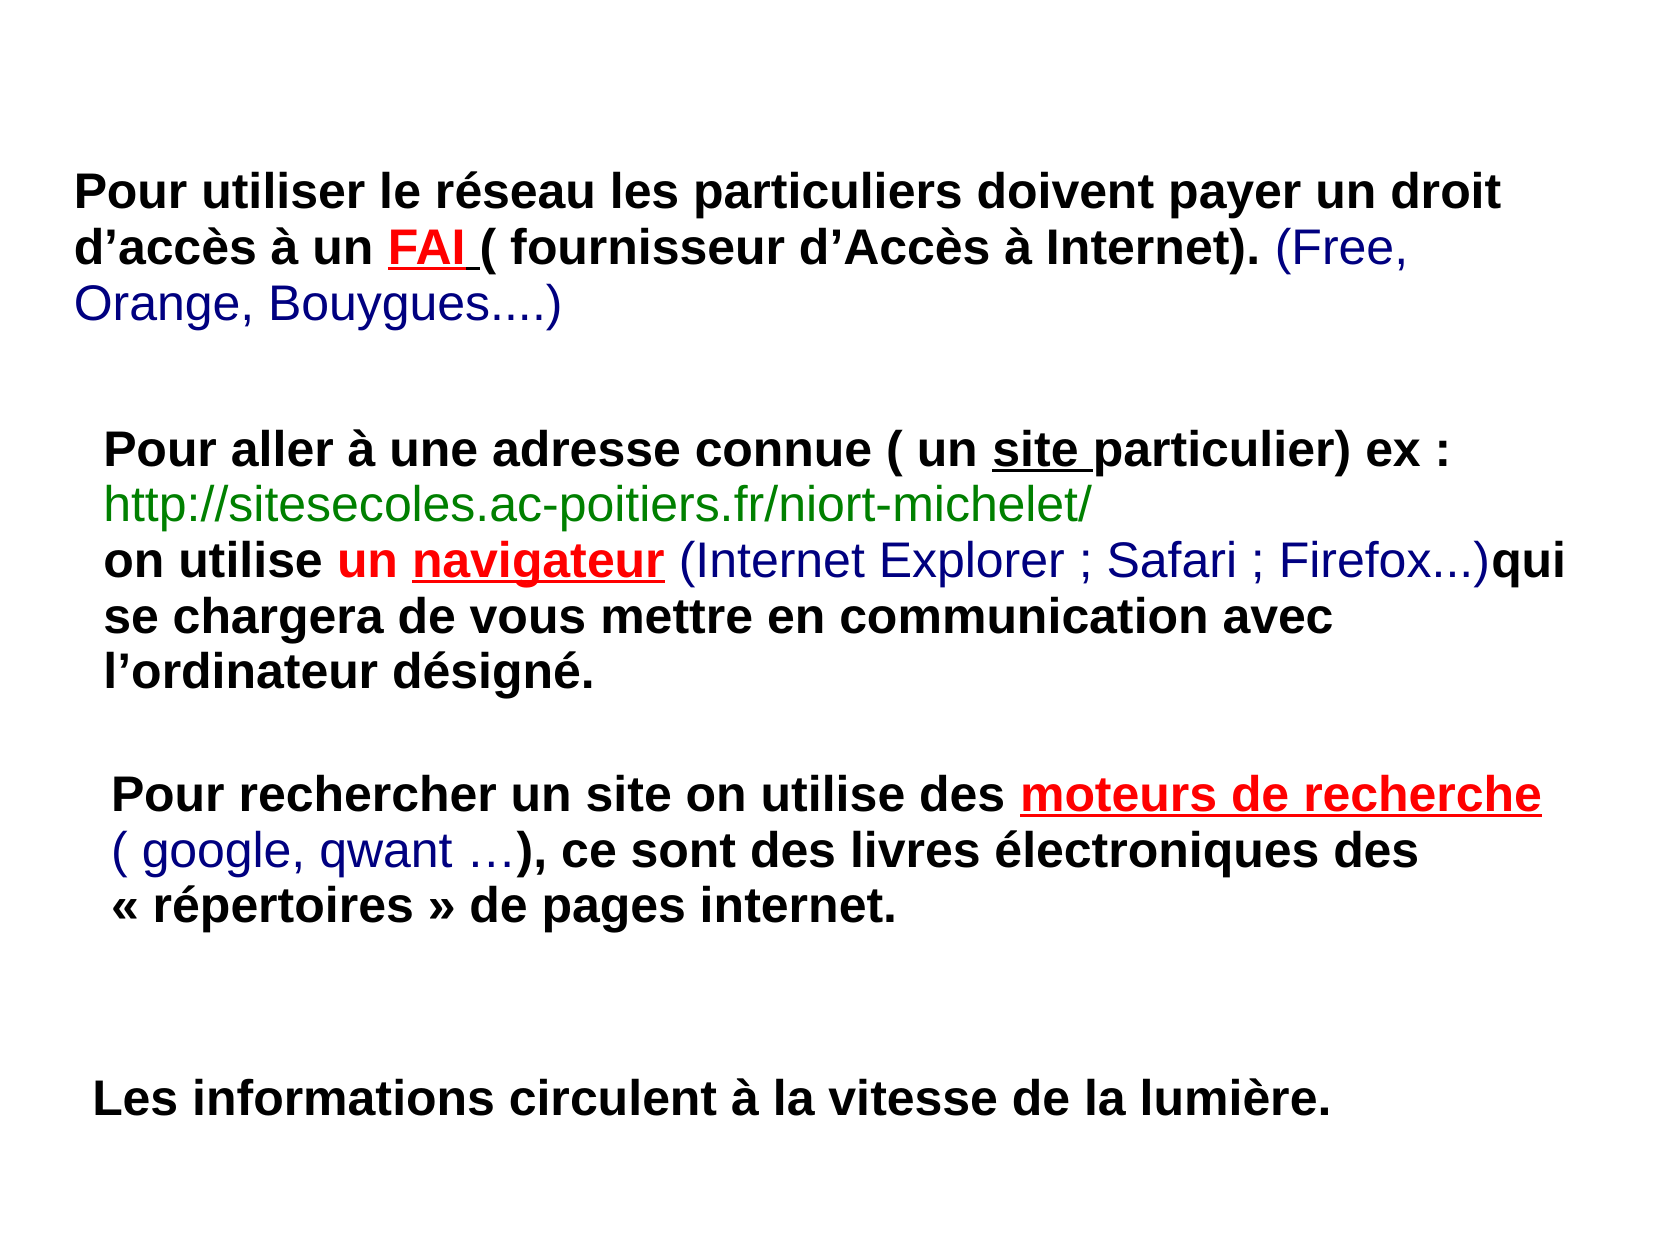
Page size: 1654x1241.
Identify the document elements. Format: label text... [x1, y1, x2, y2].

text_box Pour utiliser le réseau les particuliers doivent payer un droit d’accès à un FAI ( fournisseur d’Accès à Internet). (Free, Orange, Bouygues....) [59, 156, 1609, 341]
text_box Pour aller à une adresse connue ( un site particulier) ex : http://sitesecoles.ac-poitiers.fr/niort-michelet/ on utilise un navigateur (Internet Explorer ; Safari ; Firefox...)qui se chargera de vous mettre en communication avec l’ordinateur désigné. [88, 413, 1595, 718]
text_box Les informations circulent à la vitesse de la lumière. [77, 1062, 1654, 1152]
text_box Pour rechercher un site on utilise des moteurs de recherche ( google, qwant …), ce sont des livres électroniques des « répertoires » de pages internet. [96, 758, 1565, 945]
